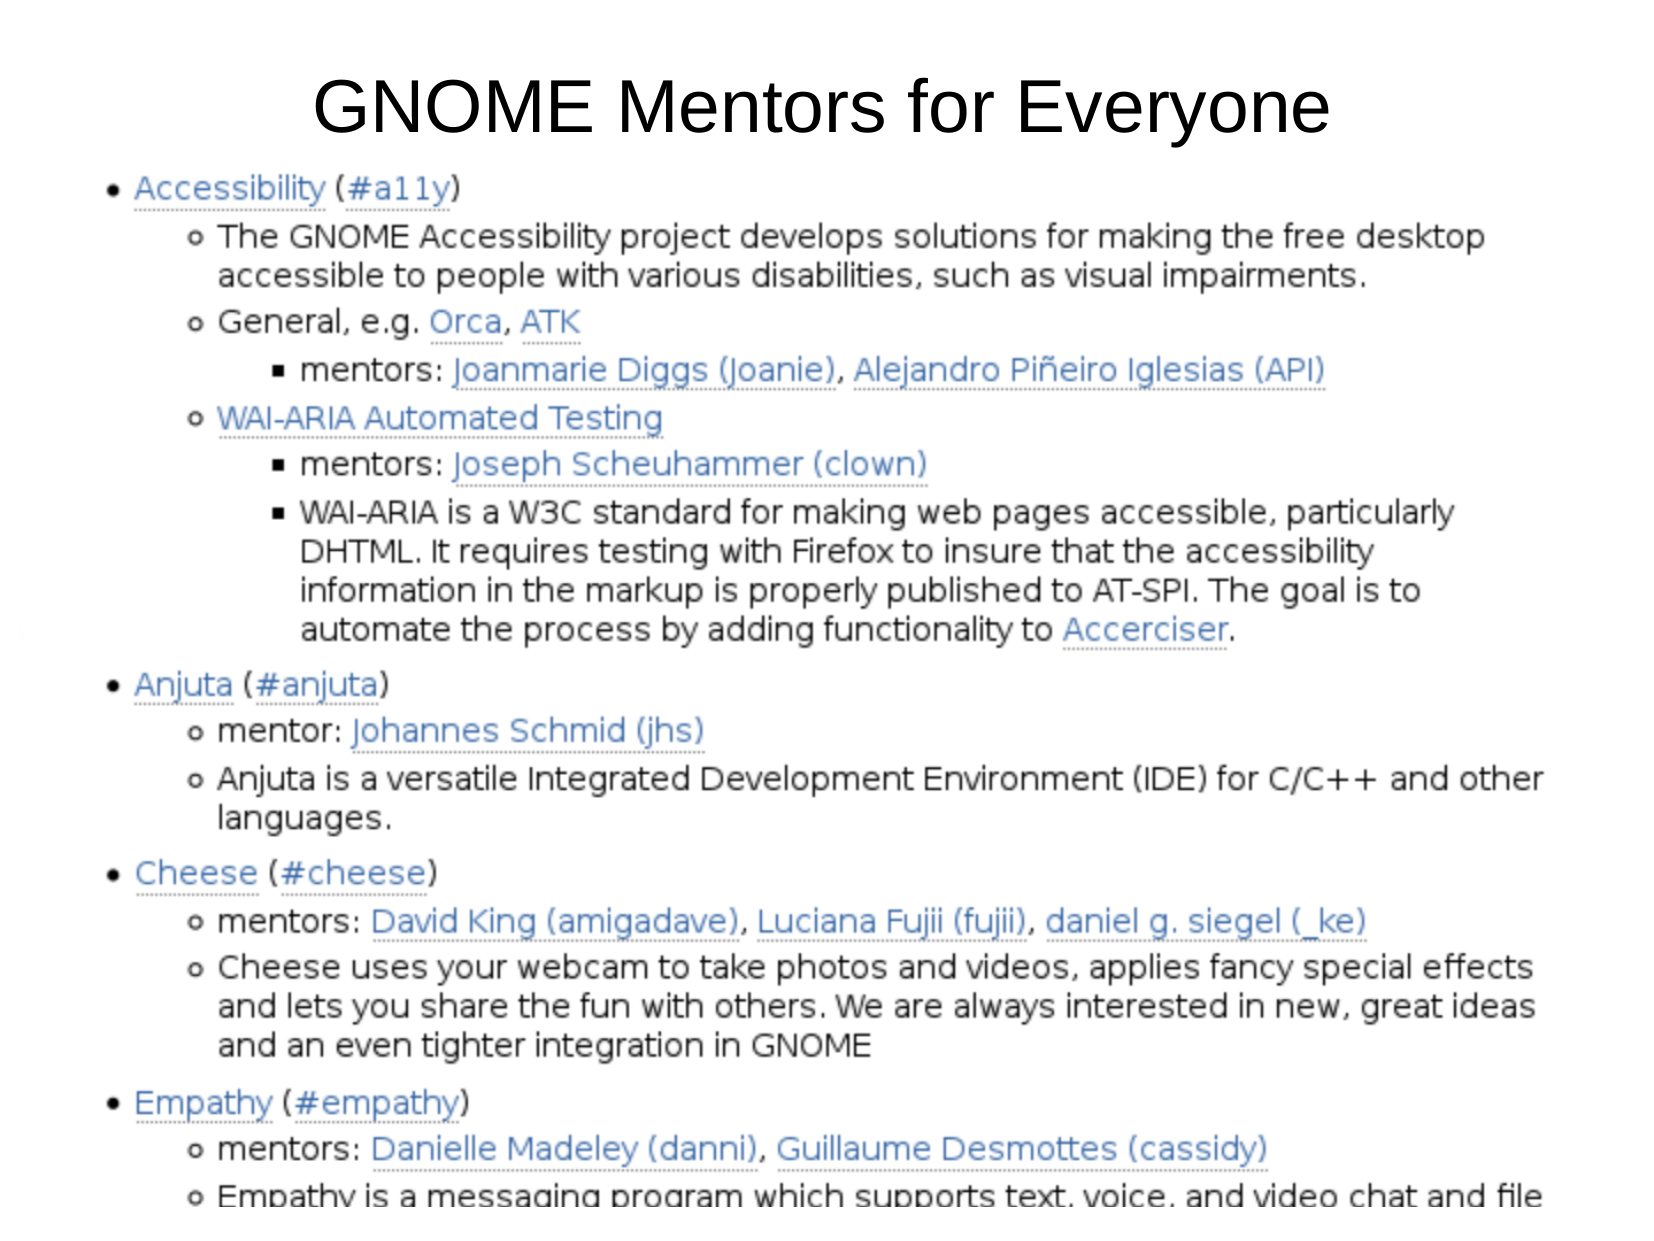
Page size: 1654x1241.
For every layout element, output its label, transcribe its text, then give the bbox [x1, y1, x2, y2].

title GNOME Mentors for Everyone [0, 2, 1646, 173]
picture [0, 173, 1654, 1207]
